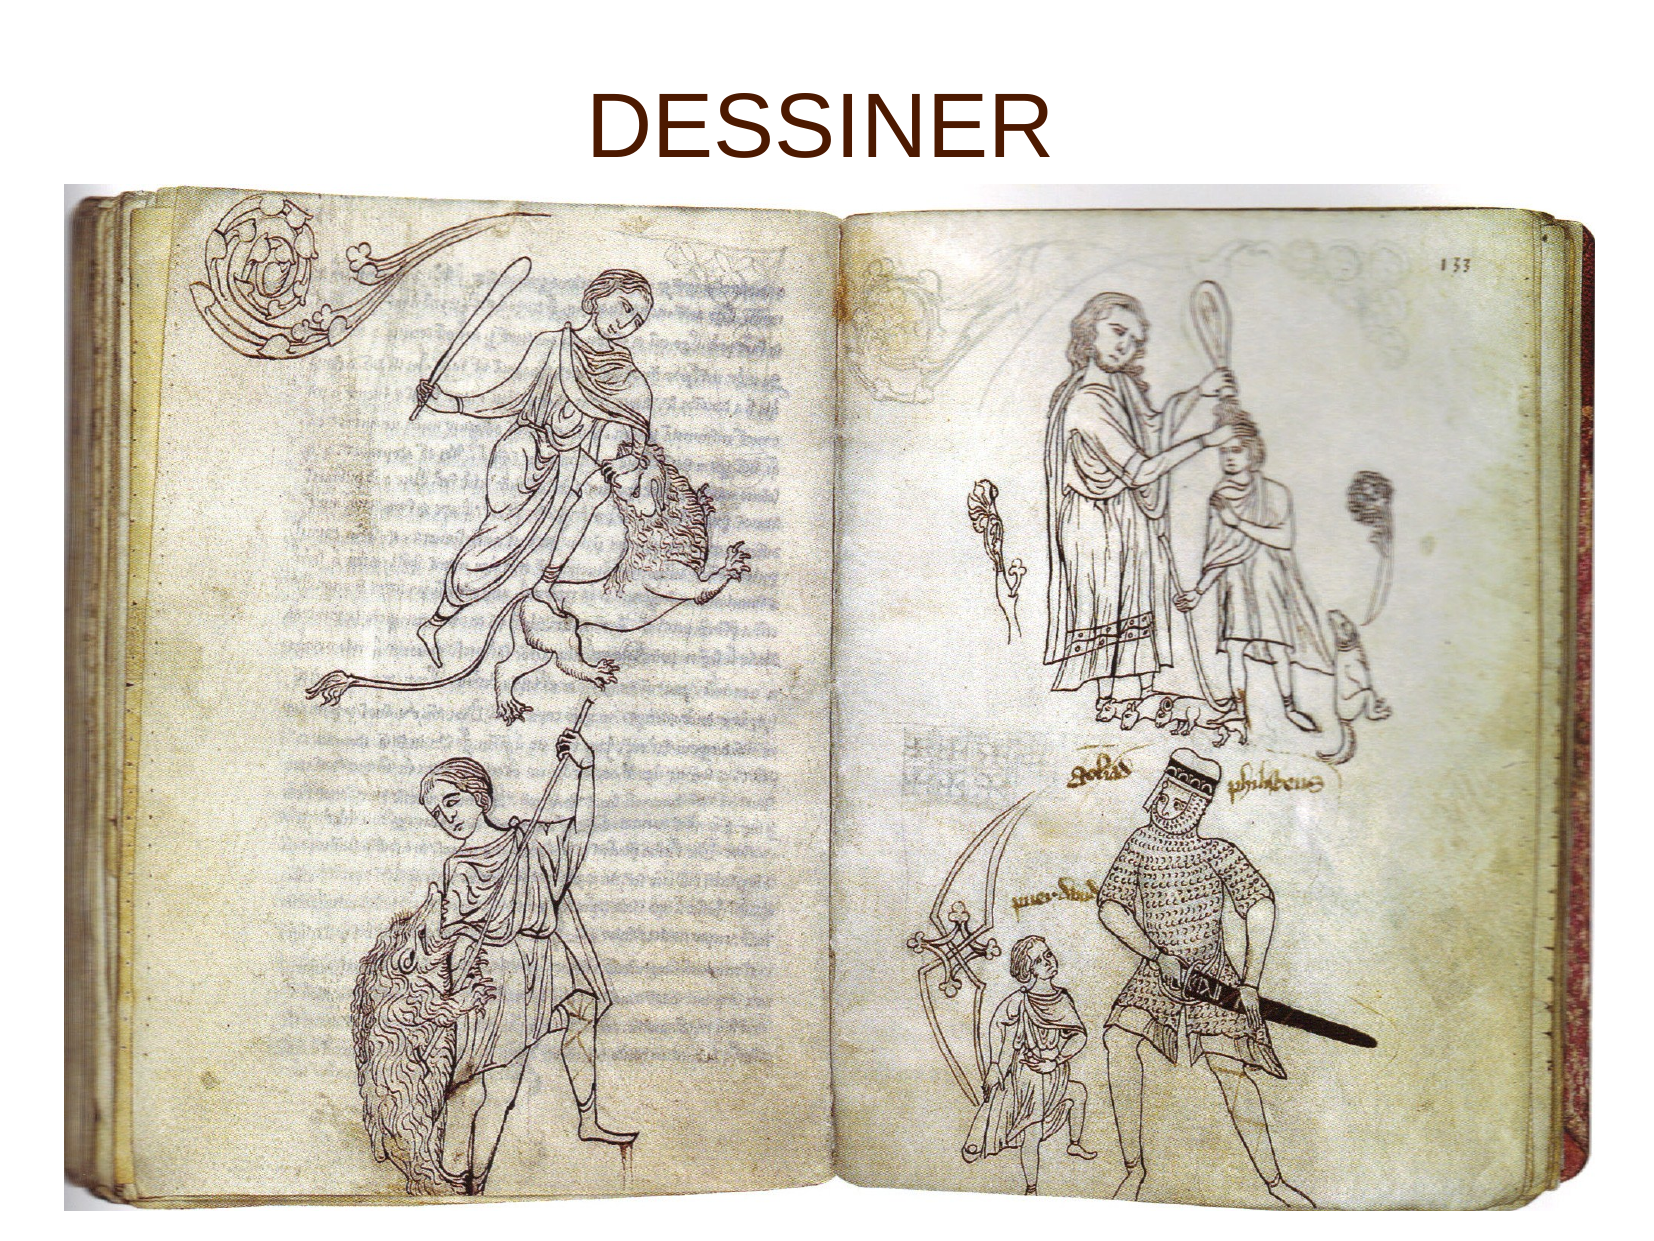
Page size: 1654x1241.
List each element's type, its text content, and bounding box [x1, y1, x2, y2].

title DESSINER [76, 29, 1565, 184]
picture [64, 184, 1595, 1211]
